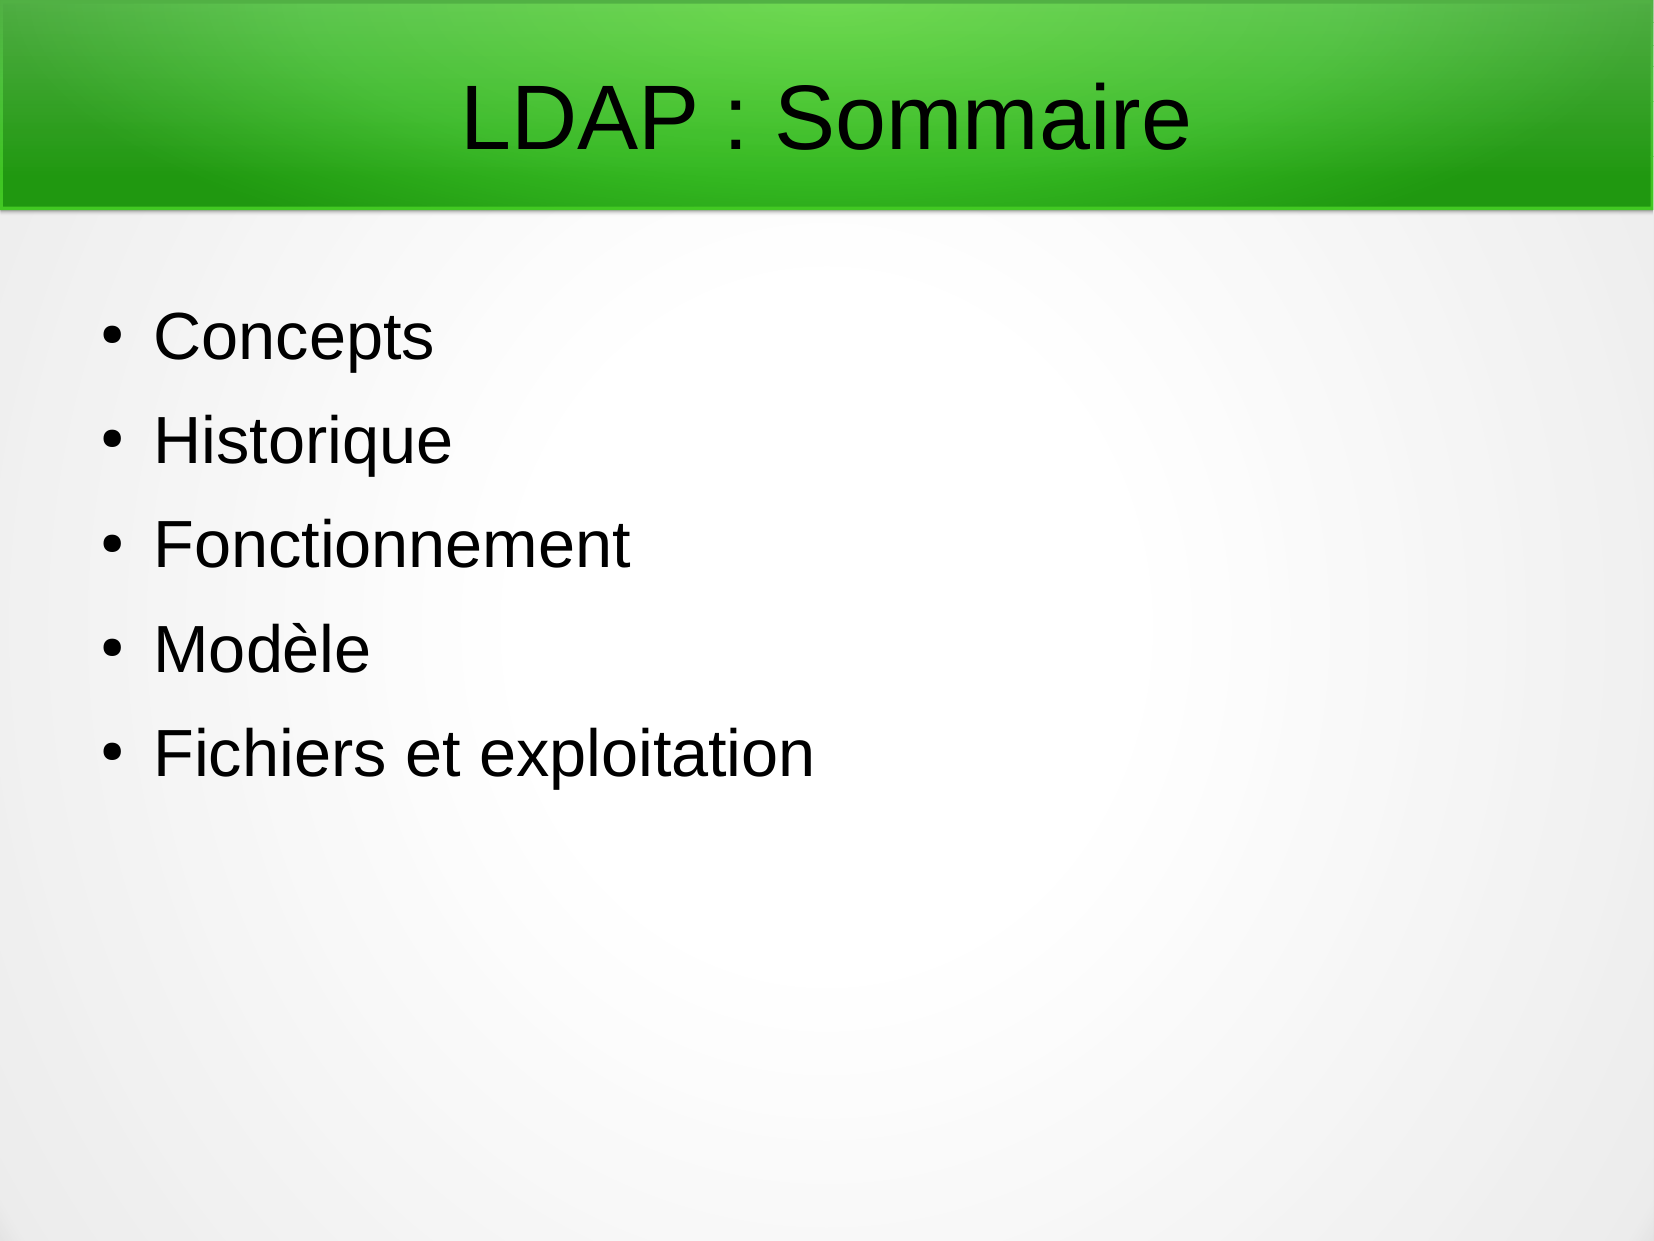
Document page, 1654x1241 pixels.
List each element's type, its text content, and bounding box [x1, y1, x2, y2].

list Concepts Historique Fonctionnement Modèle Fichiers et exploitation [82, 299, 1571, 1019]
title LDAP : Sommaire [82, 47, 1571, 189]
